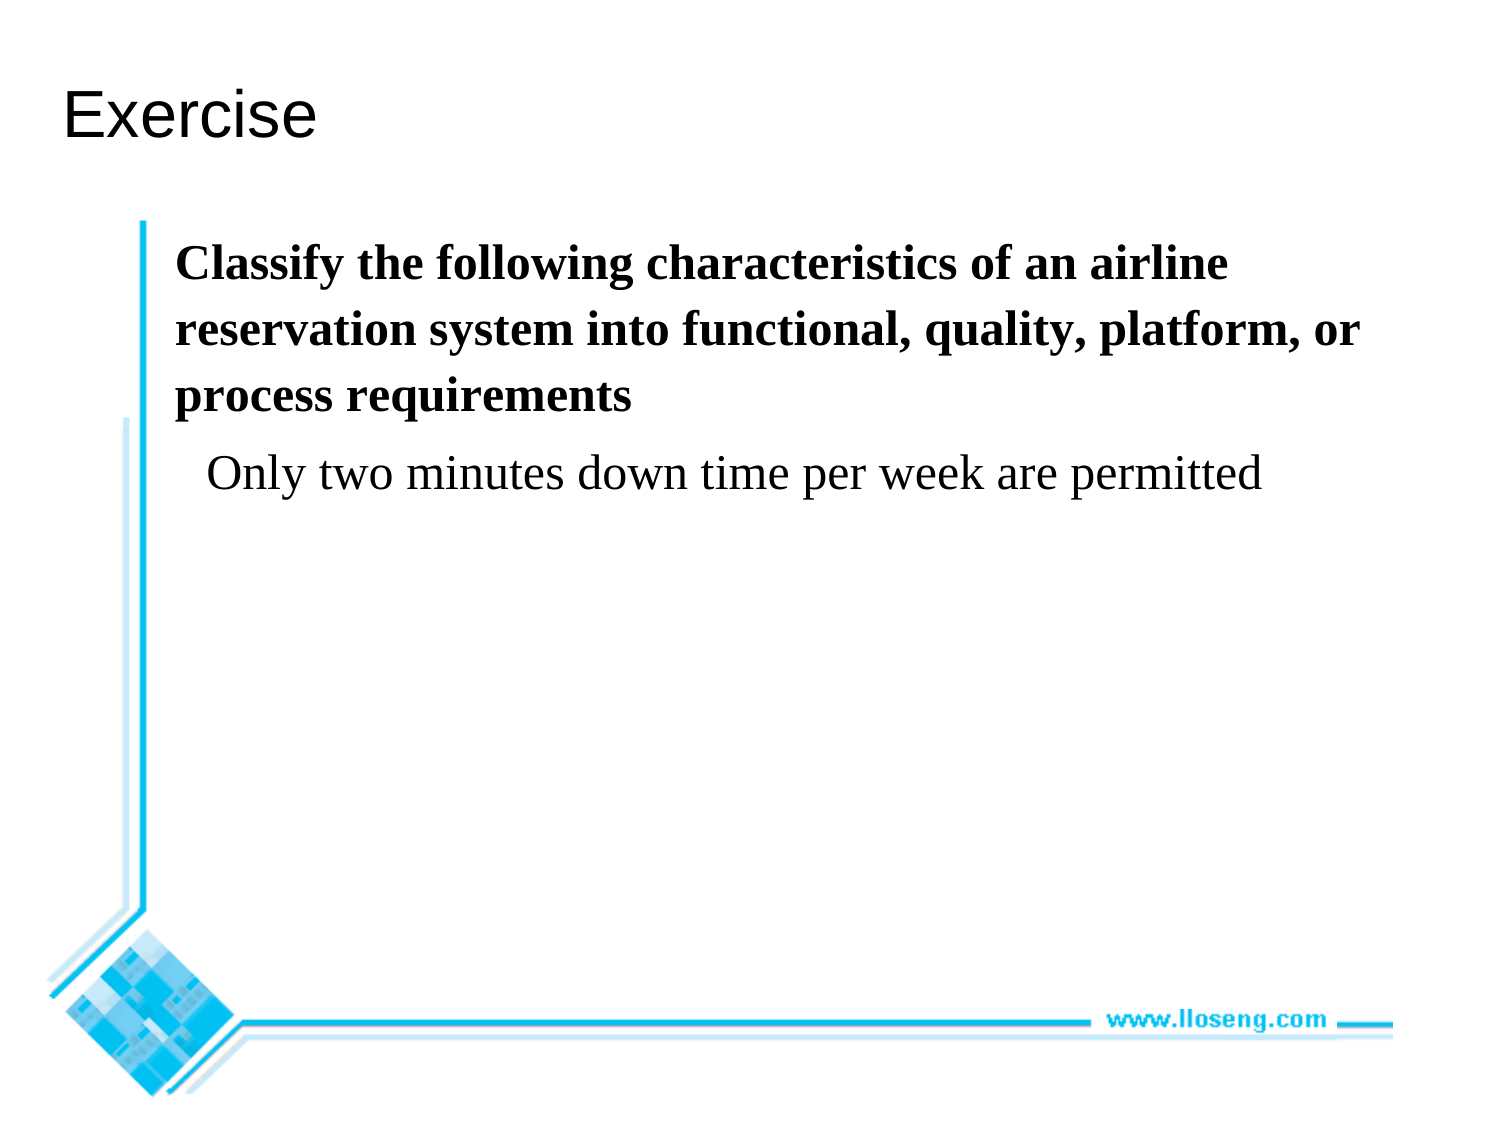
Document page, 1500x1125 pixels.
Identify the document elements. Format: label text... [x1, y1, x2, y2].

list Classify the following characteristics of an airline reservation system into functional, quality, platform, or process requirements Only two minutes down time per week are permitted [174, 224, 1413, 1013]
title Exercise [62, 37, 1413, 188]
picture [35, 209, 1393, 1099]
